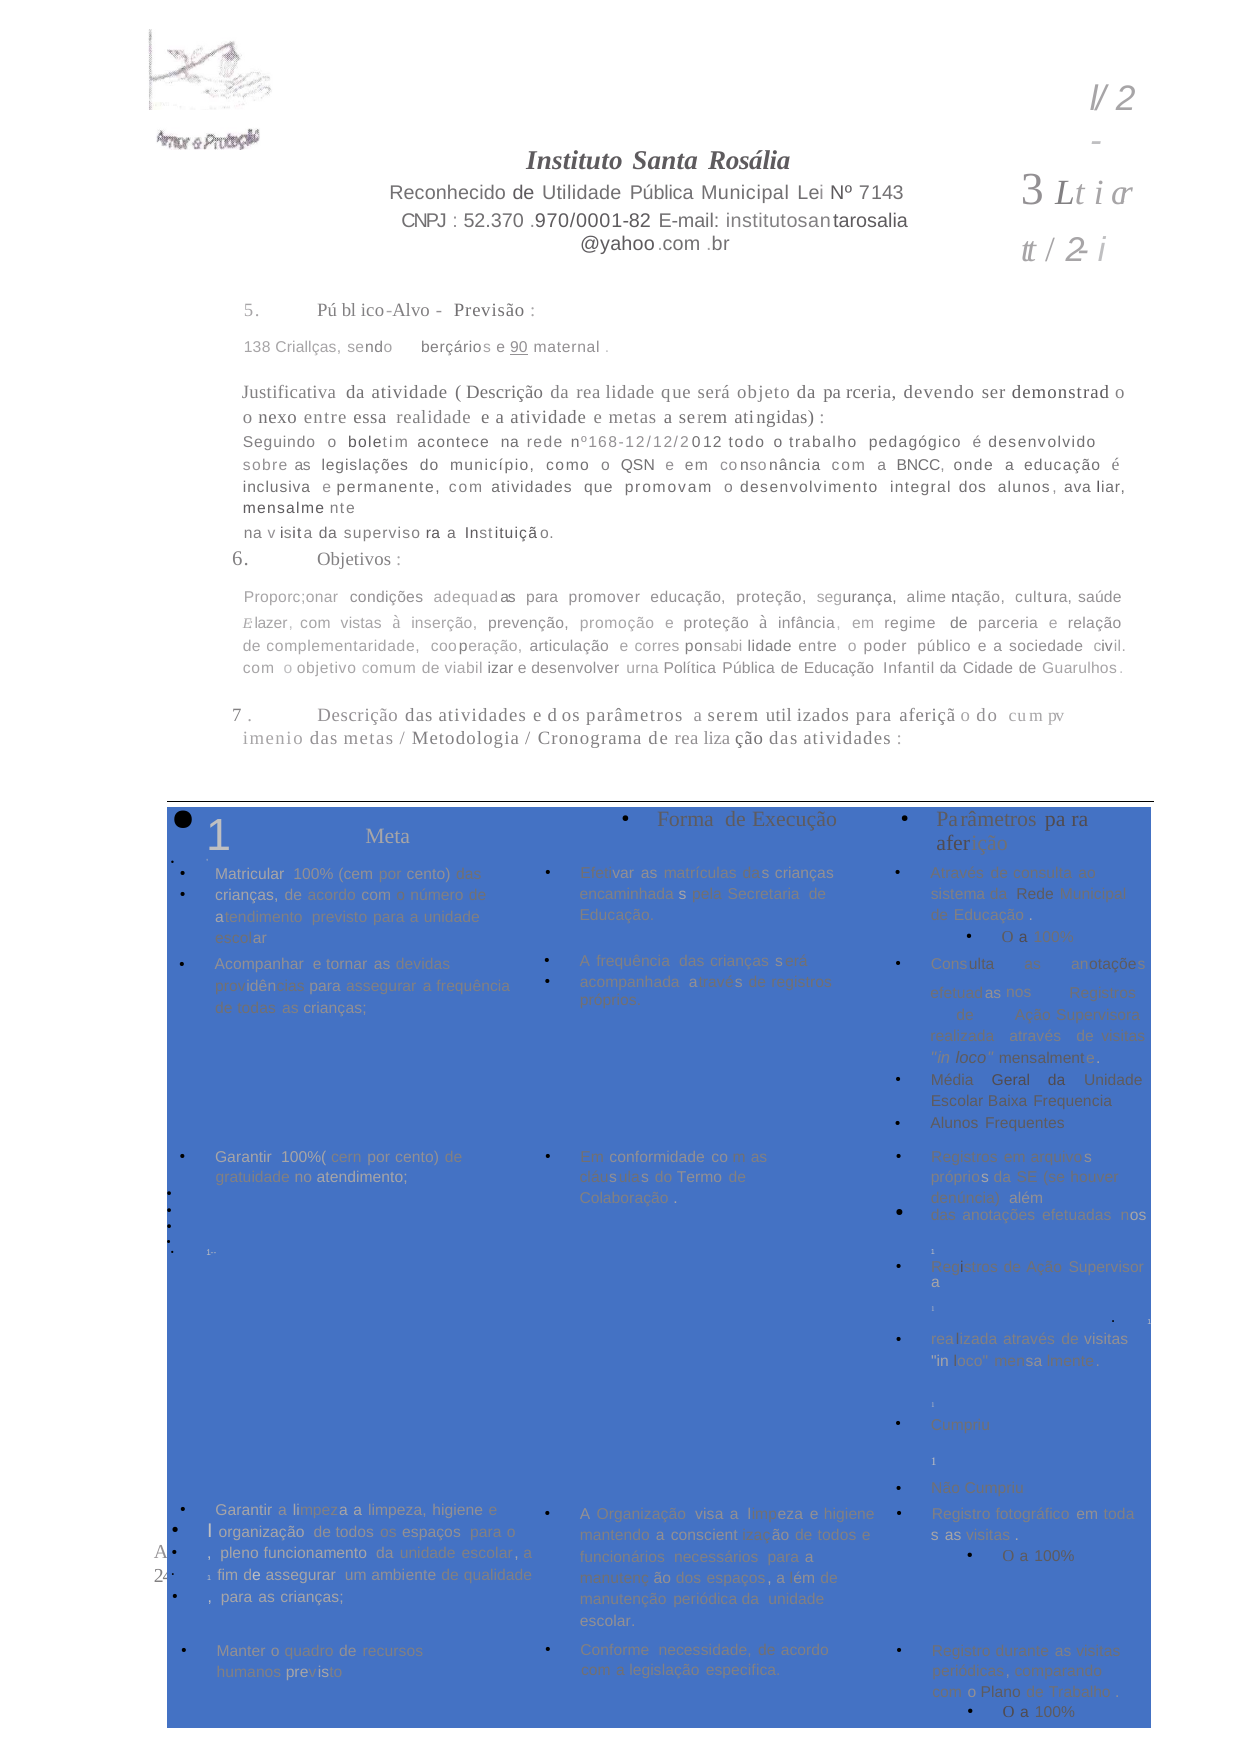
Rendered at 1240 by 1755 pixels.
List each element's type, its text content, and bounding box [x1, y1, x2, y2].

table_cell Cumpriu 1 Não Cumpriu [888, 1414, 1151, 1501]
table_header 1 Meta [167, 807, 537, 860]
table_cell Através de consulta ao sistema da Rede Municipal de Educação . O a 100% [888, 860, 1151, 952]
table_cell A frequência das crianças será acompanhada através de registros próprios. [537, 952, 888, 1145]
table_cell Em conformidade co m as cláusulas do Termo de Colaboração . [537, 1145, 888, 1501]
table_cell Garantir a limpeza a limpeza, higiene e I organização de todos os espaços para o , pleno funcionamento da unidade escolar, a 1 fim de assegurar um ambiente de qualidade , para as crianças; [167, 1501, 537, 1639]
table_cell Registro durante as visitas periódicas, comparando com o Plano de Trabalho . O a 100% [888, 1639, 1151, 1728]
text_box 6. [230, 544, 252, 570]
text_box Instituto Santa Rosália Reconhecido de Utilidade Pública Municipal Lei Nº 7143 CNPJ : 52.370 .970/0001-82 E-mail: institutosantarosalia @yahoo.com .br [325, 142, 984, 230]
table_cell Registros de Ação Supervisor a 1 1 realizada através de visitas "in loco" mensa lmente. 1 [888, 1261, 1151, 1414]
table_cell Registros em arquivos próprios da SE (se houver denúncia) além das anotações efetuadas nos 1 [888, 1145, 1151, 1261]
table_cell ' Matricular 100% (cem por cento) das crianças, de acordo com o número de atendimento previsto para a unidade escolar [167, 860, 537, 952]
text_box [148, 30, 272, 110]
table_cell Registro fotográfico em toda s as visitas . O a 100% [888, 1501, 1151, 1639]
table_header Forma de Execução [537, 807, 888, 860]
text_box [156, 128, 260, 150]
table_cell Efetivar as matrículas das crianças encaminhada s pela Secretaria de Educação. [537, 860, 888, 952]
table_cell Conforme necessidade, de acordo com a legislação especifica. [537, 1639, 888, 1728]
text_box 5. Pú bl ico-Alvo - Previsão : 138 Criallças, sendoberçários e 90 maternal . Justificativa da atividade ( Descrição da rea lidade que será objeto da pa rceria, devendo ser demonstrad o o nexo entre essa realidade e a atividade e metas a serem atingidas) : Seguindo o boletim acontece na rede nº168-12/12/2012 todo o trabalho pedagógico é desenvolvido sobre as legislações do município, como o QSN e em consonância com a BNCC, onde a educação é inclusiva e permanente, com atividades que promovam o desenvolvimento integral dos alunos, ava liar, mensalme nte na v isita da superviso ra a Instituição. [239, 298, 1127, 520]
table_header Parâmetros pa ra aferição [888, 807, 1151, 860]
text_box l/ 2 - 3 Lt icr tt / 2- i [1018, 75, 1168, 170]
table_cell Garantir 100%( cern por cento) de gratuidade no atendimento; 1-- [167, 1145, 537, 1501]
text_box Objetivos : [315, 546, 403, 570]
table_cell Manter o quadro de recursos humanos previsto [167, 1639, 537, 1728]
text_box Proporc;onar condições adequadas para promover educação, proteção, segurança, alime ntação, cultura, saúde E: lazer, com vistas à inserção, prevenção, promoção e proteção à infância, em regime de parceria e relação de complementaridade, cooperação, articulação e corres ponsabi lidade entre o poder público e a sociedade civil. com o objetivo comum de viabil izar e desenvolver urna Política Pública de Educação Infantil da Cidade de Guarulhos. 7 . Descrição das atividades e d os parâmetros a serem util izados para aferiçã o do cum pv imenio das metas / Metodologia / Cronograma de rea liza ção das atividades : [230, 583, 1128, 746]
table_cell Consulta as anotações efetuadas nos Registros de Ação Supervisora realizada através de visitas "in loco" mensalmente. Média Geral da Unidade Escolar Baixa Frequencia Alunos Frequentes [888, 952, 1151, 1145]
table_cell A Organização visa a limpeza e higiene mantendo a conscient ização de todos e funcionários necessários para a manutenç ão dos espaços, a lém de manutenção periódica da unidade escolar. [537, 1501, 888, 1639]
table_cell Acompanhar e tornar as devidas providências para assegurar a frequência de todas as crianças; [167, 952, 537, 1145]
